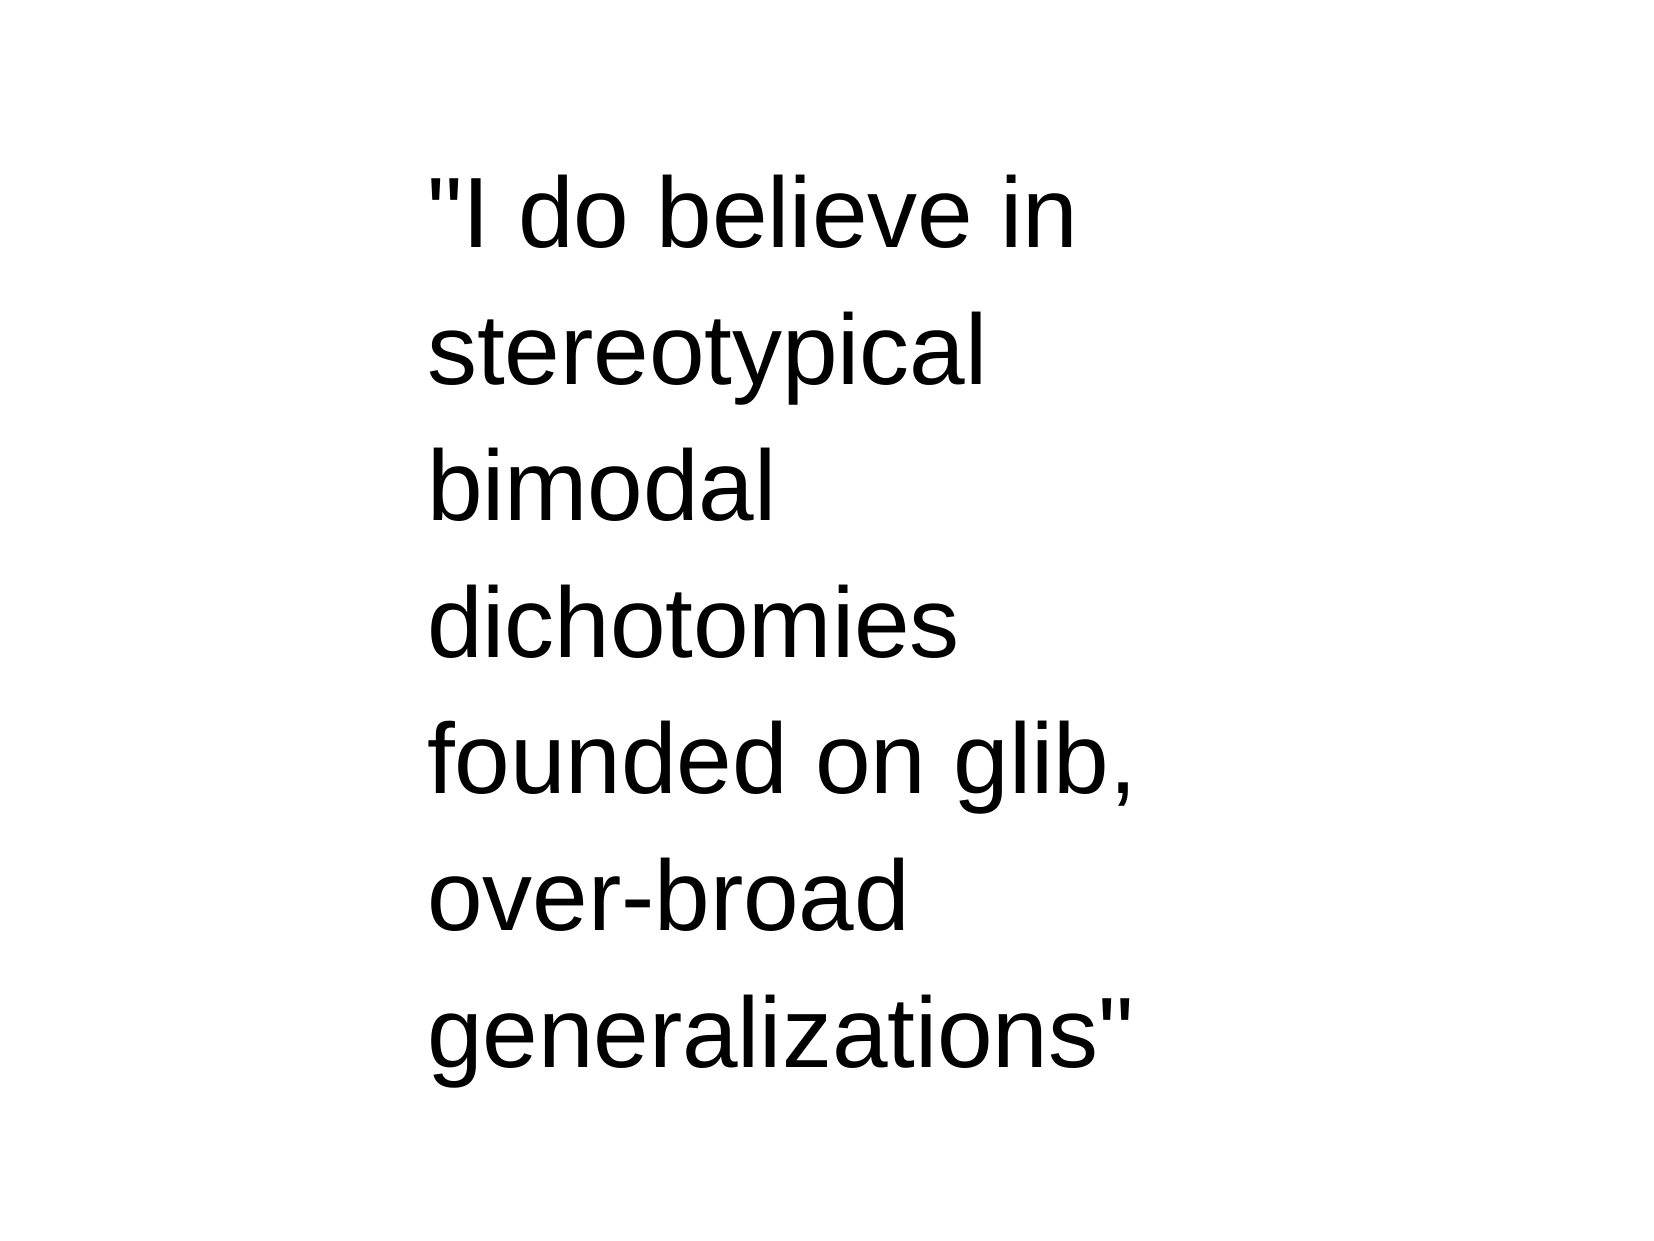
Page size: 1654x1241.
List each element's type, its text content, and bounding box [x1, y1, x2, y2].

text_box "I do believe in stereotypical bimodal dichotomies founded on glib, over-broad generalizations" [412, 150, 1238, 1096]
